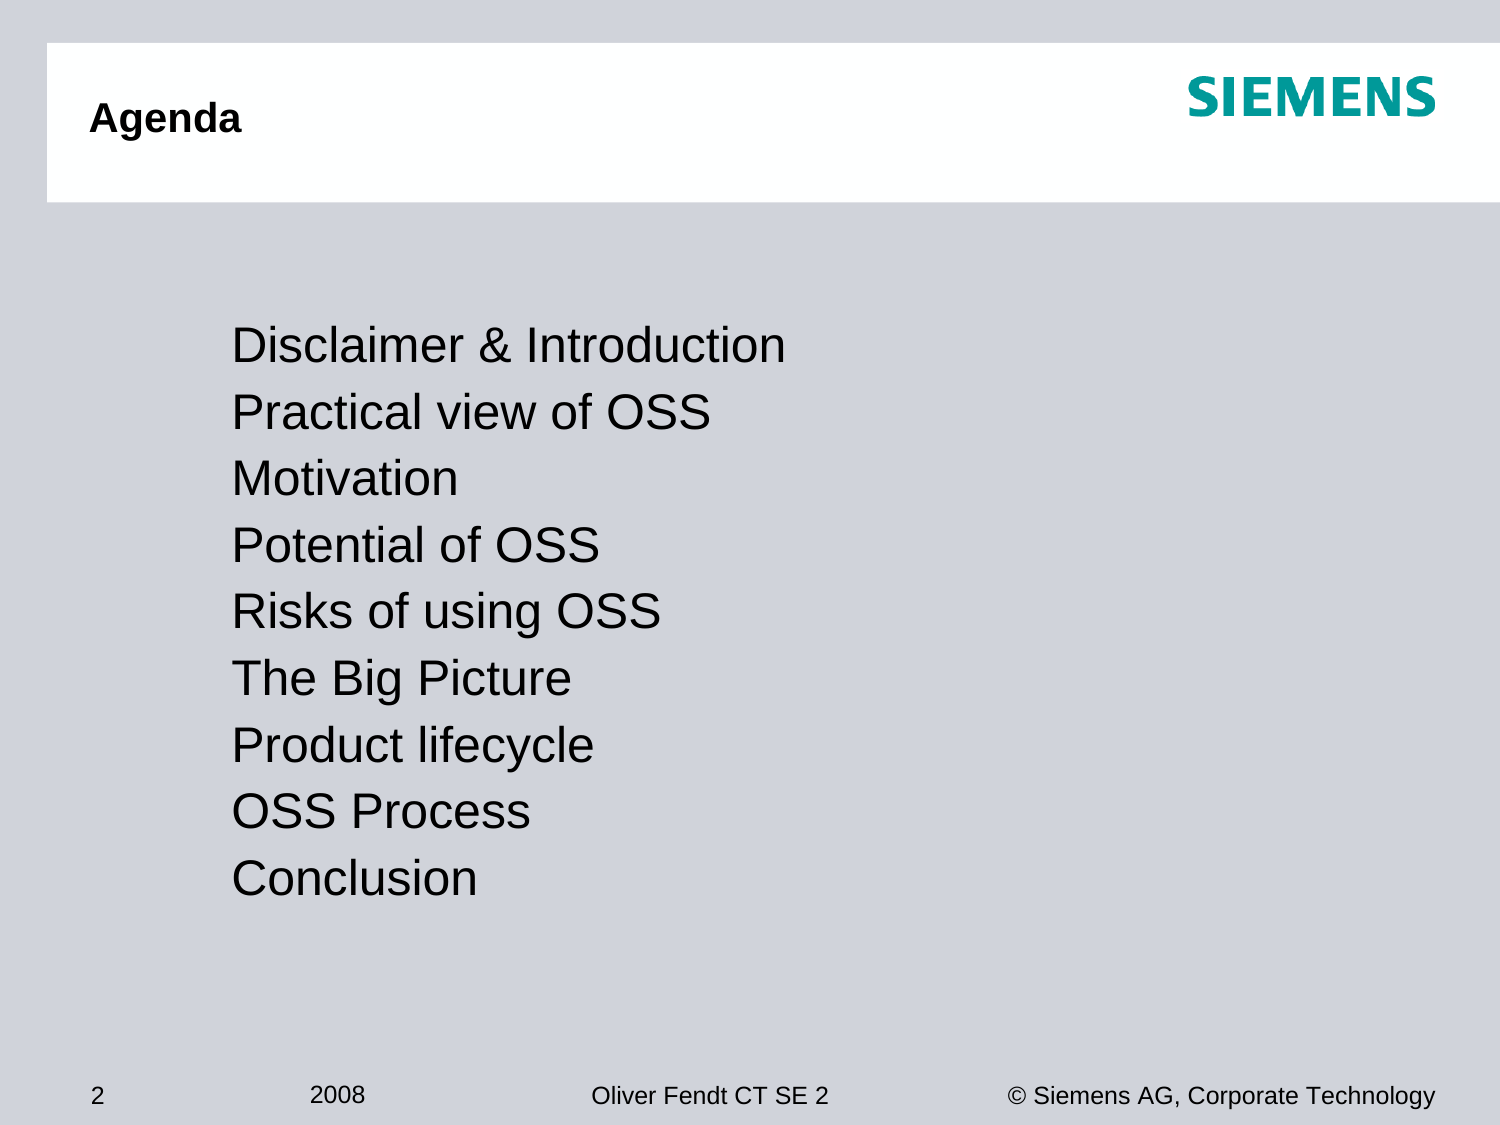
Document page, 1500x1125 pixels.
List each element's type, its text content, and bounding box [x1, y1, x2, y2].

picture [1181, 69, 1444, 123]
list Disclaimer & Introduction Practical view of OSS Motivation Potential of OSS Risks of using OSS The Big Picture Product lifecycle OSS Process Conclusion [156, 250, 1438, 977]
title Agenda [88, 42, 1096, 142]
